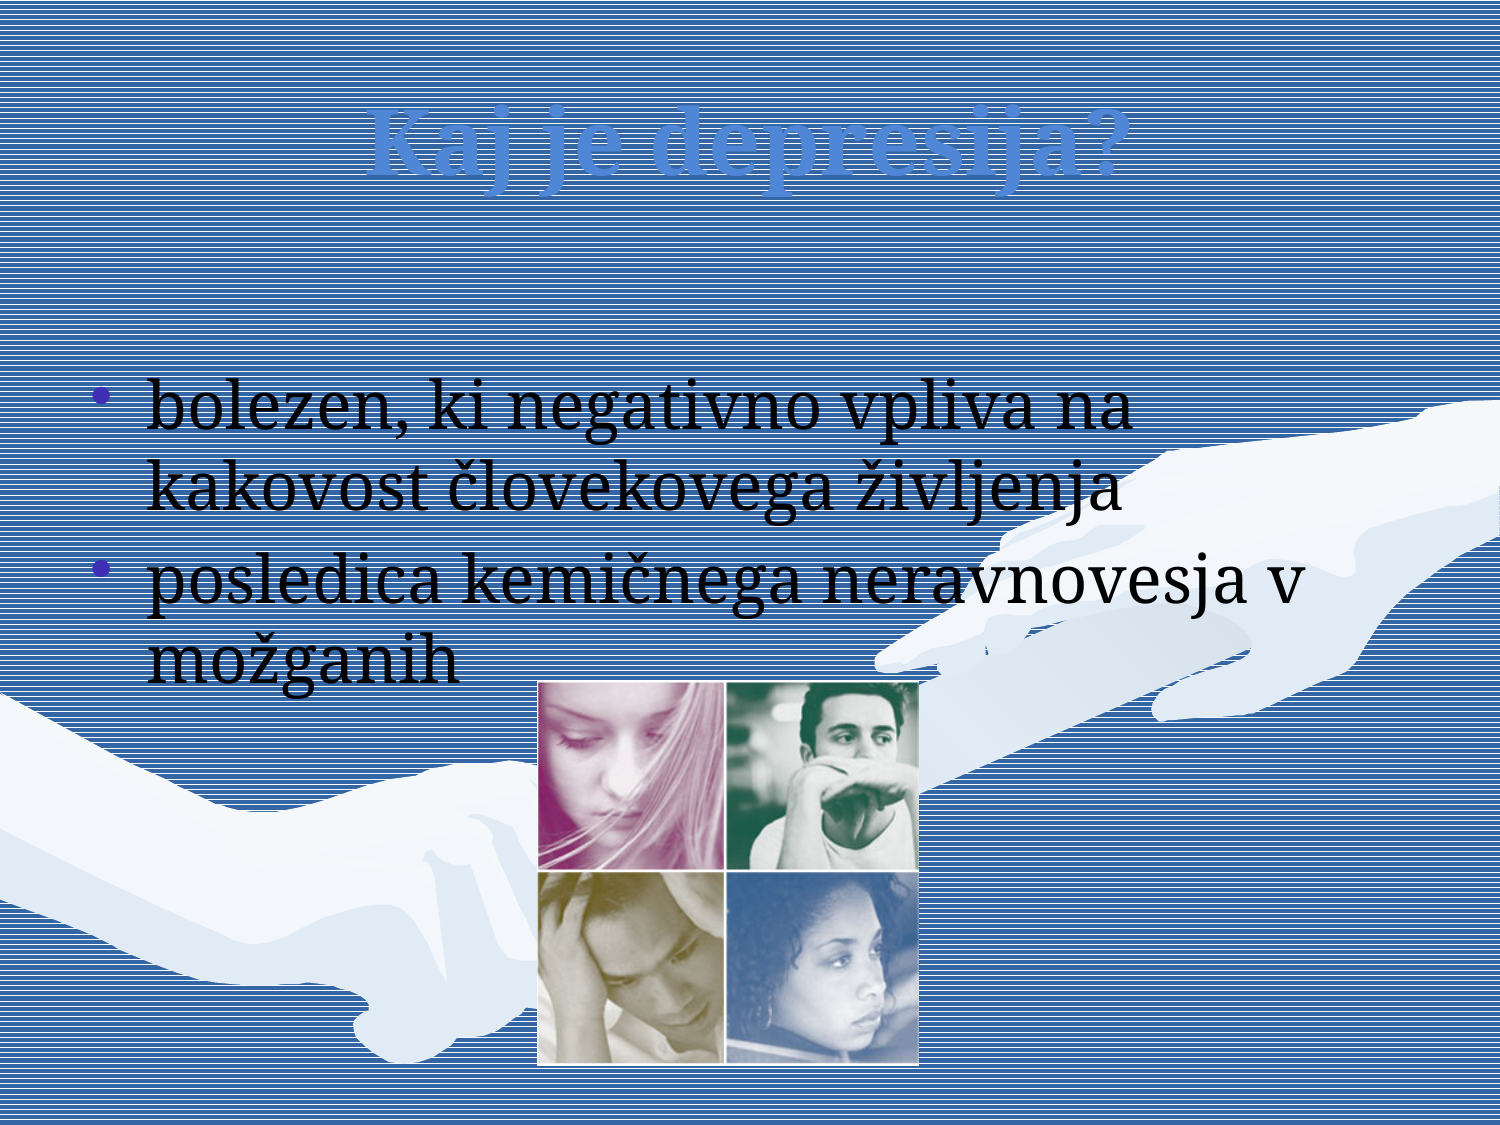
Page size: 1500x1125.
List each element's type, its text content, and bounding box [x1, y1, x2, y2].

picture [537, 680, 919, 1066]
title Kaj je depresija? [75, 45, 1425, 233]
list bolezen, ki negativno vpliva na kakovost človekovega življenja posledica kemičnega neravnovesja v možganih [75, 262, 1425, 1000]
